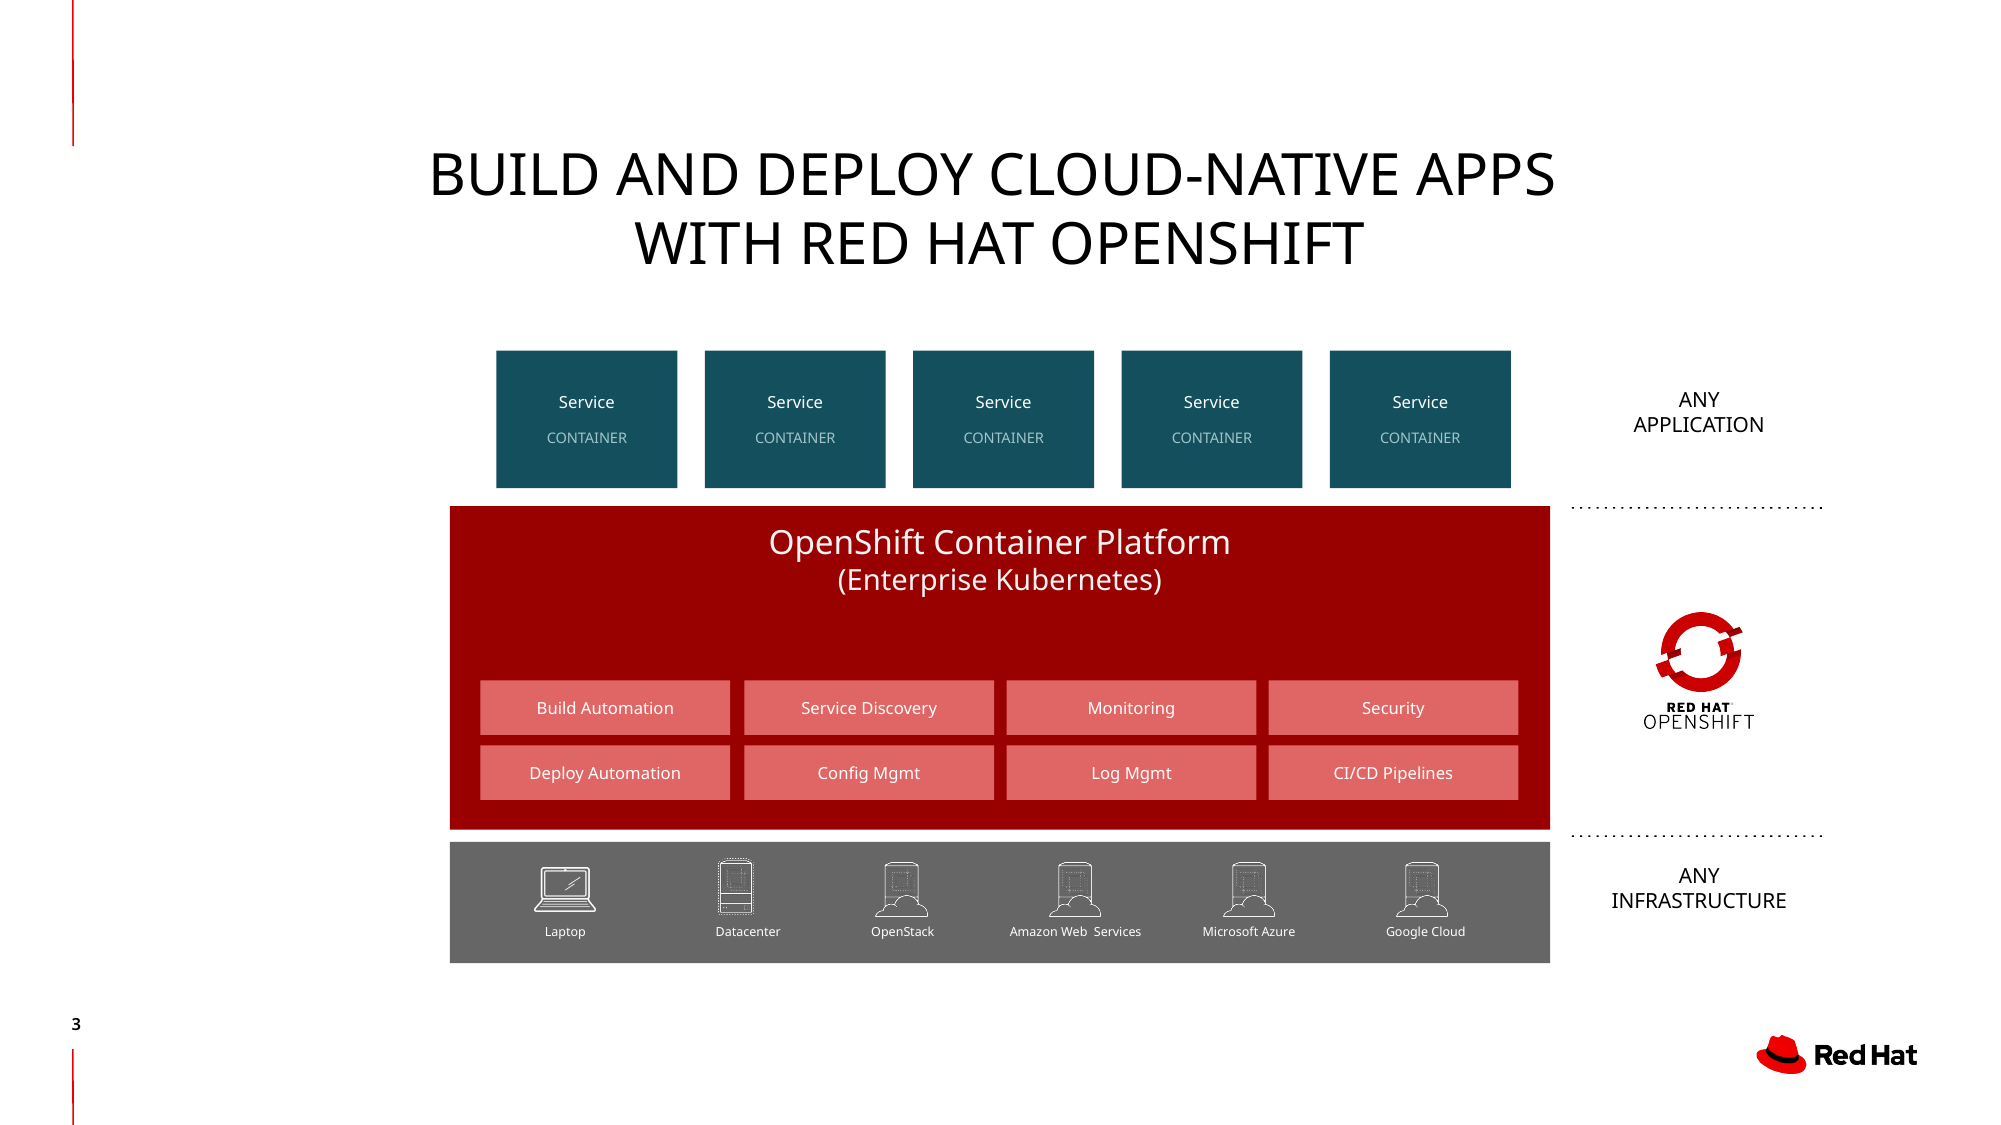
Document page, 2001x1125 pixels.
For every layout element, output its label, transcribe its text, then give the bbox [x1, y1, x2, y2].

text_box Datacenter [668, 909, 851, 971]
picture [1049, 862, 1101, 917]
text_box Service Discovery [744, 680, 995, 735]
text_box [449, 841, 1551, 964]
text_box Google Cloud [1341, 909, 1511, 971]
text_box CI/CD Pipelines [1268, 745, 1519, 800]
picture [1756, 1035, 1917, 1074]
text_box ANY APPLICATION [1540, 371, 1858, 446]
picture [1223, 862, 1275, 909]
text_box Laptop [462, 909, 668, 971]
picture [1644, 612, 1754, 729]
text_box Build Automation [480, 680, 731, 735]
text_box Log Mgmt [1006, 745, 1257, 800]
text_box Config Mgmt [744, 745, 995, 800]
text_box Service CONTAINER [1121, 350, 1303, 489]
text_box Microsoft Azure [1164, 909, 1334, 971]
text_box OpenShift Container Platform (Enterprise Kubernetes) [449, 506, 1551, 830]
text_box Monitoring [1006, 680, 1257, 735]
text_box Service CONTAINER [913, 350, 1095, 489]
text_box Service CONTAINER [1329, 350, 1511, 489]
text_box BUILD AND DEPLOY CLOUD-NATIVE APPS WITH RED HAT OPENSHIFT [149, 66, 1851, 292]
text_box Amazon Web Services [1006, 909, 1164, 971]
picture [1396, 862, 1448, 909]
picture [718, 858, 754, 909]
text_box Service CONTAINER [496, 350, 678, 489]
text_box ANY INFRASTRUCTURE [1551, 847, 1858, 923]
text_box Service CONTAINER [704, 350, 886, 489]
text_box Deploy Automation [480, 745, 731, 800]
picture [534, 867, 596, 909]
picture [875, 862, 928, 909]
text_box Security [1268, 680, 1519, 735]
text_box OpenStack [851, 909, 1006, 971]
